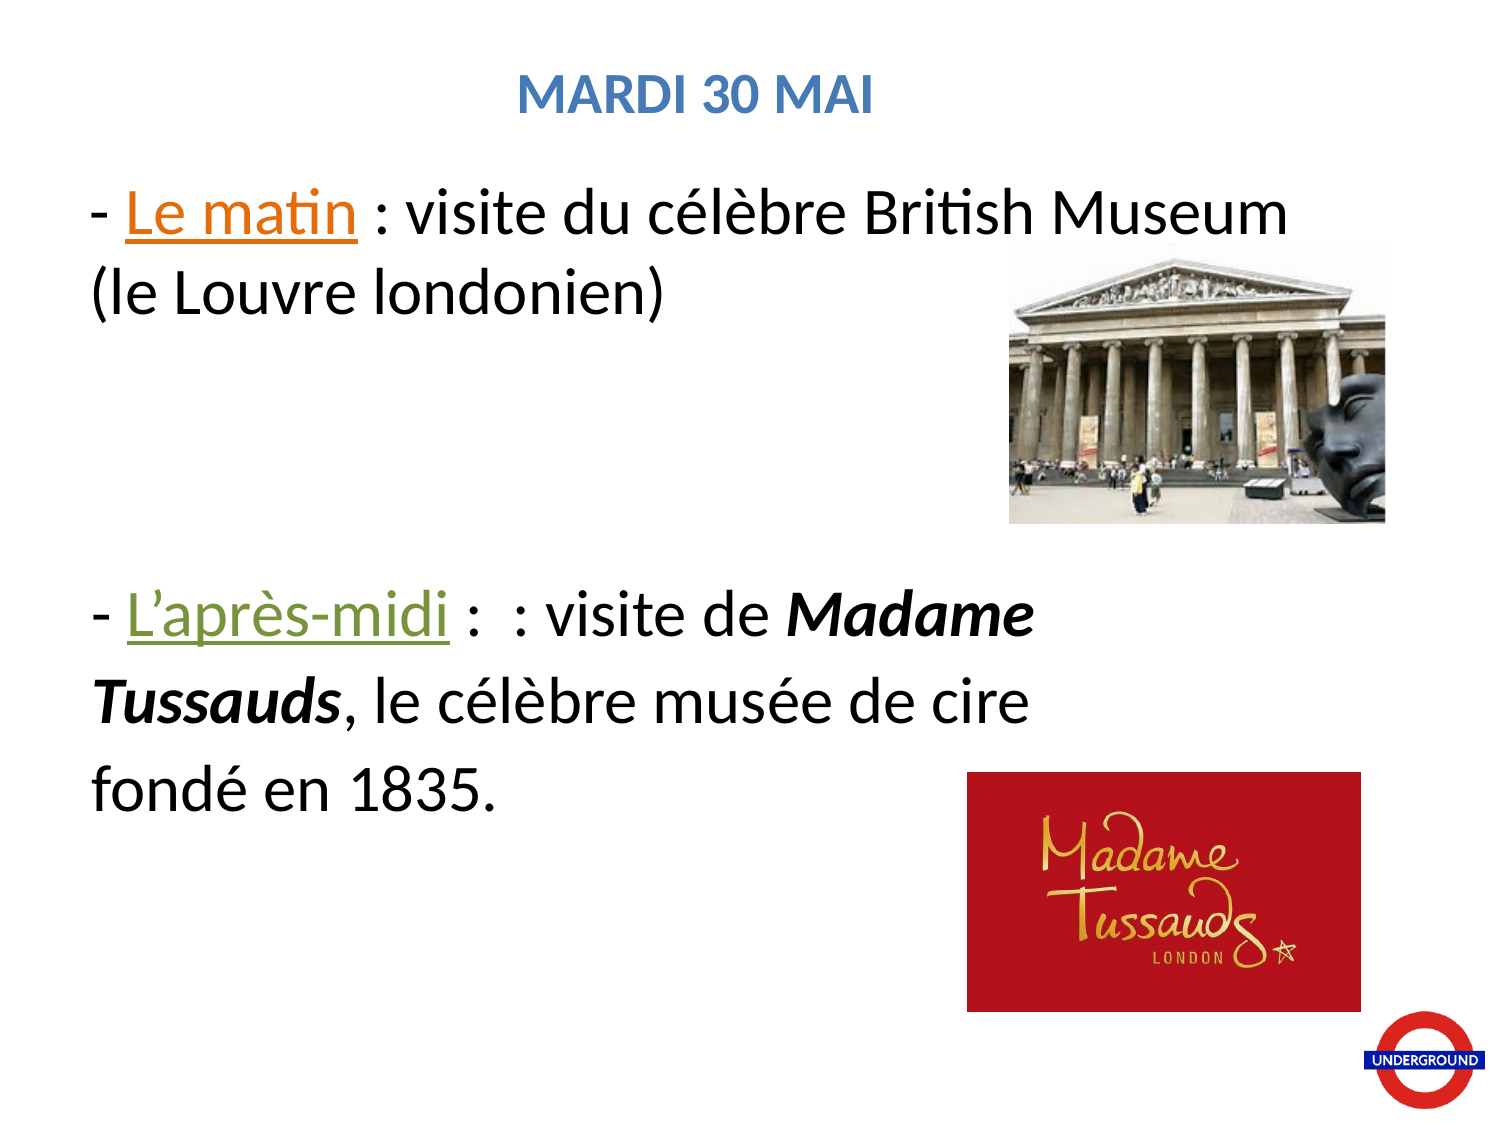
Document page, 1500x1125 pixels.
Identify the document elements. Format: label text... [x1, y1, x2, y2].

list - Le matin : visite du célèbre British Museum (le Louvre londonien) [75, 160, 1365, 551]
picture [1364, 1011, 1485, 1110]
text_box - L’après-midi : : visite de Madame Tussauds, le célèbre musée de cire fondé en 1835. [76, 562, 1425, 920]
picture [967, 772, 1361, 1012]
text_box MARDI 30 MAI [501, 42, 987, 138]
picture [1009, 242, 1387, 524]
